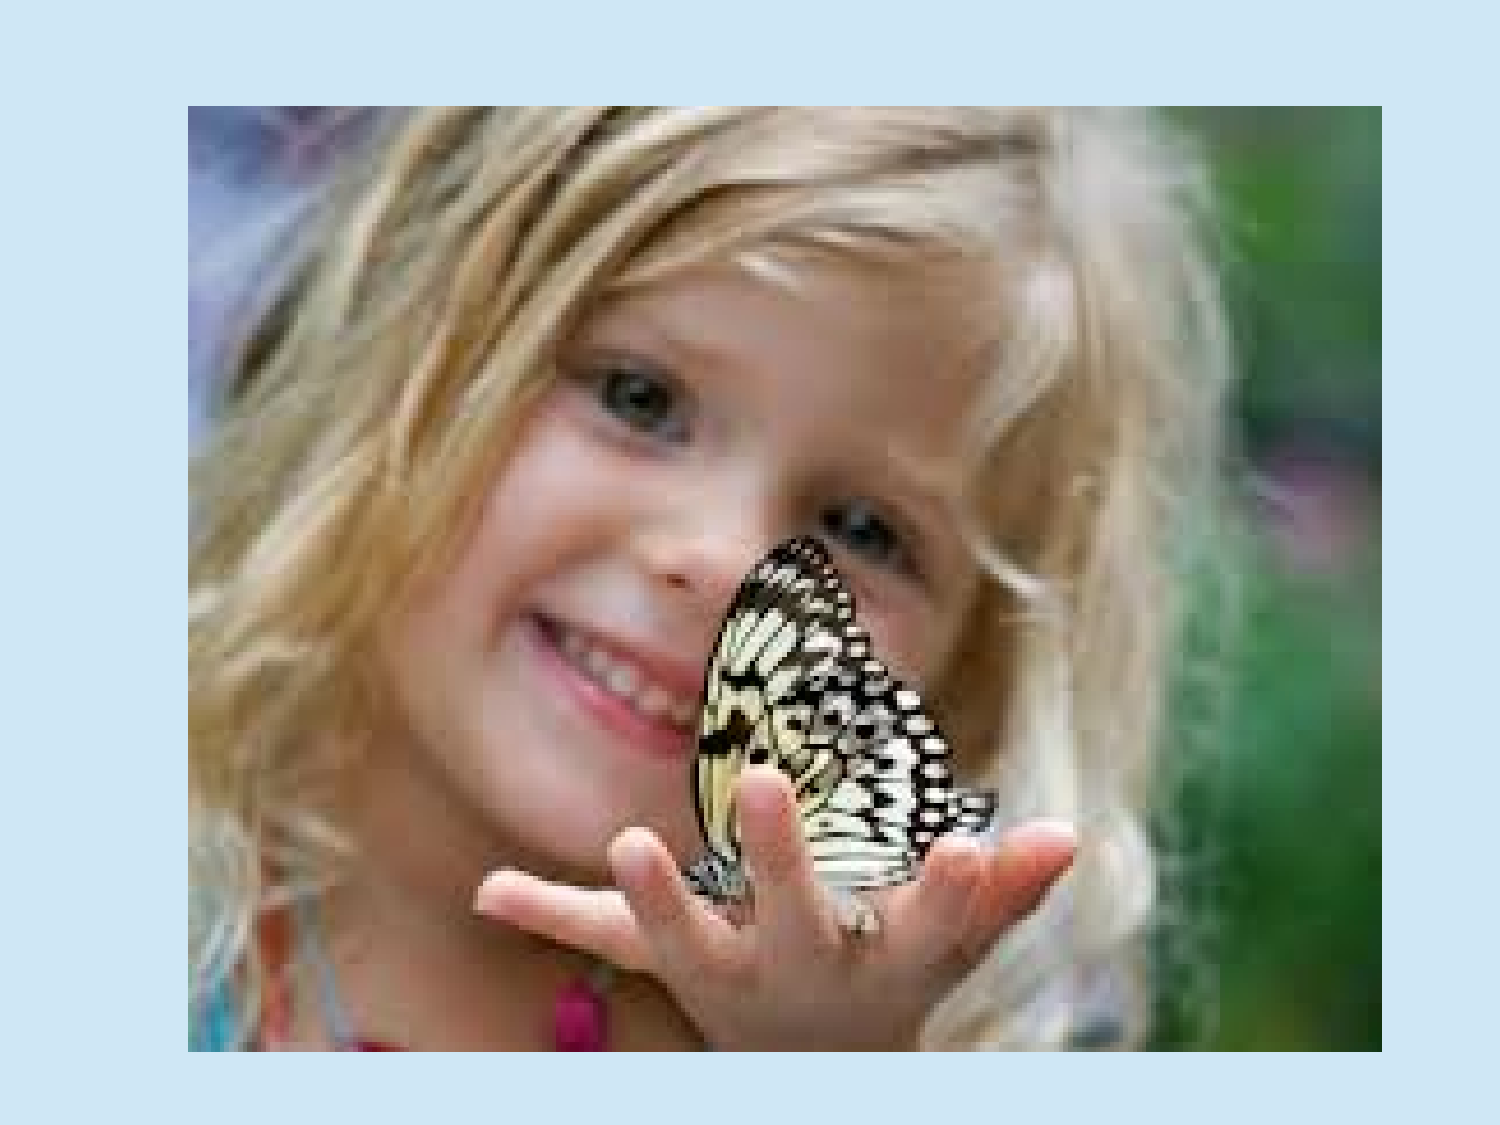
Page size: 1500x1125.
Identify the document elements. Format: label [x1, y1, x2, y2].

picture [188, 106, 1382, 1052]
title [75, 45, 1425, 233]
